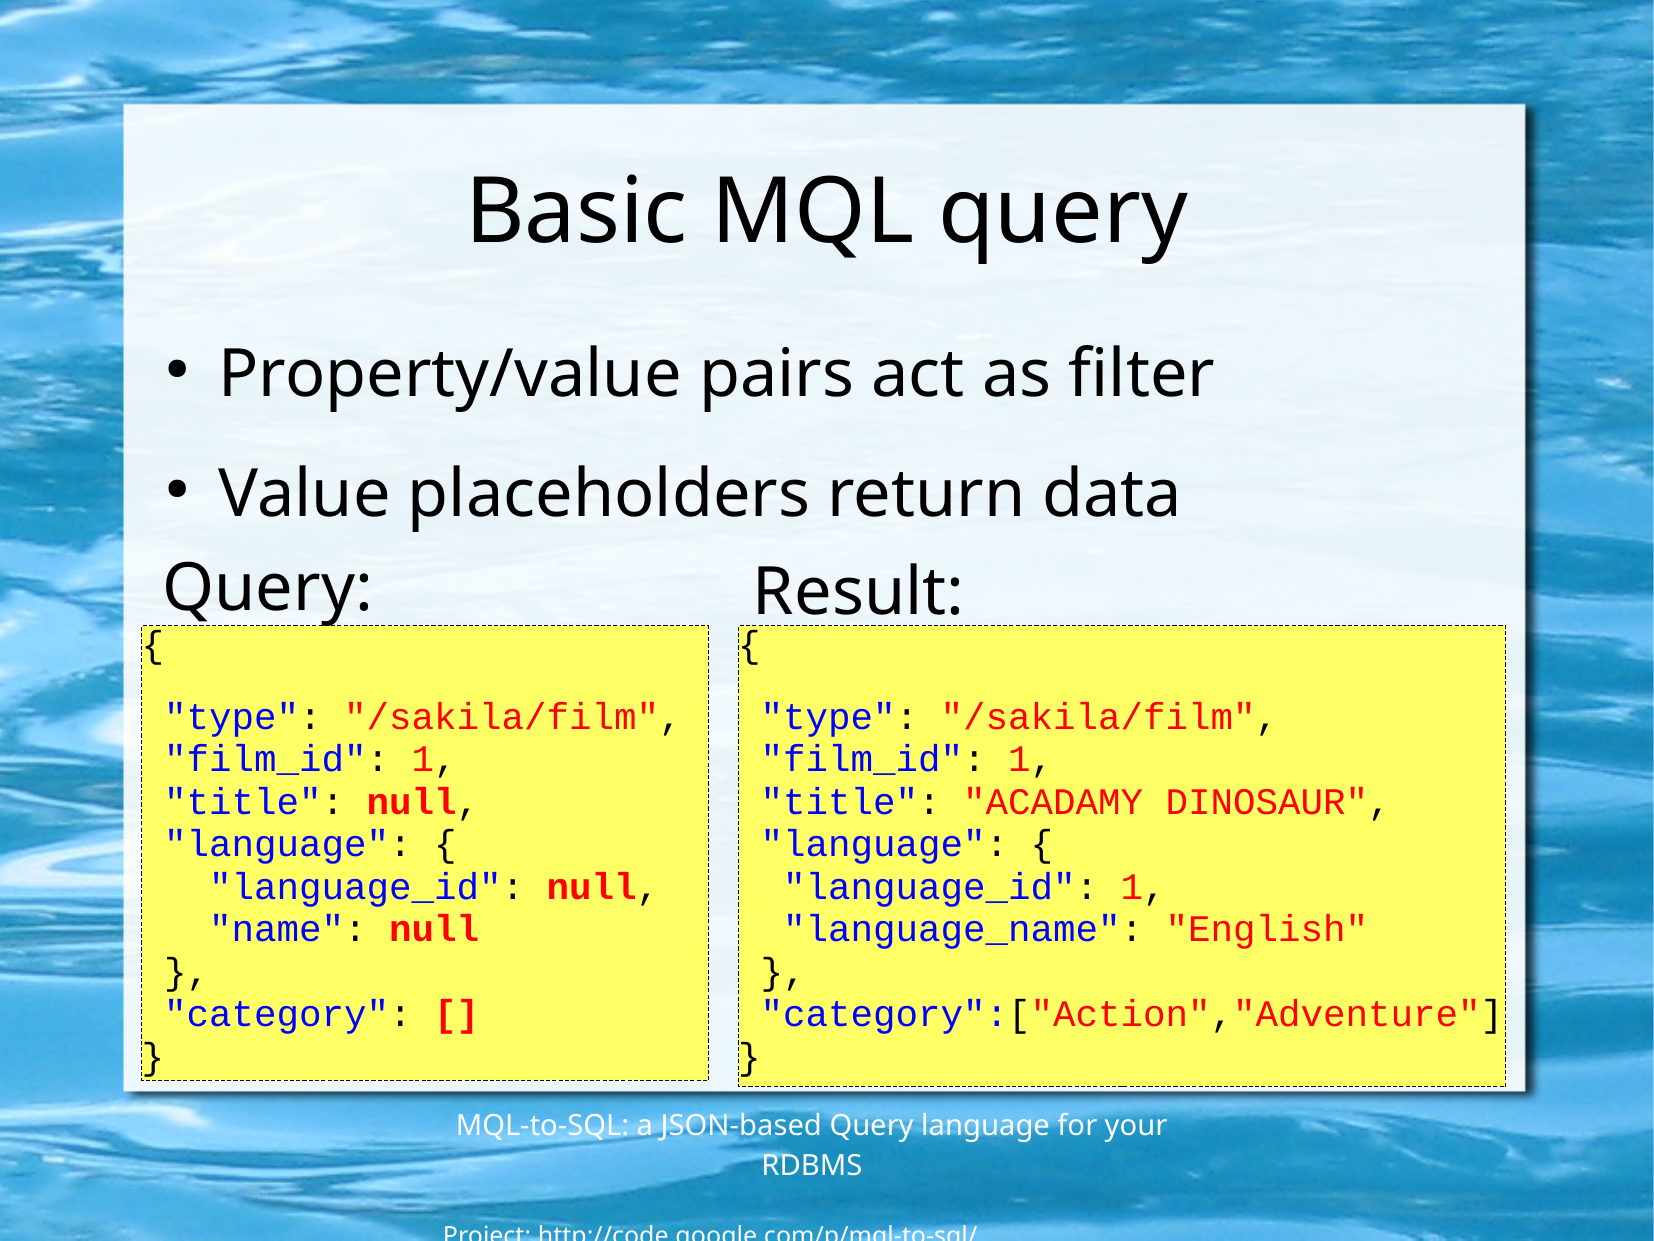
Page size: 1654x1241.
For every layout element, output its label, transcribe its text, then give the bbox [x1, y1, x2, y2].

picture [541, 1232, 548, 1241]
picture [780, 1232, 787, 1241]
picture [852, 1232, 859, 1241]
picture [950, 1232, 957, 1241]
picture [795, 1232, 802, 1241]
picture [725, 1232, 732, 1241]
picture [710, 1232, 717, 1241]
picture [861, 1232, 867, 1241]
picture [679, 1232, 686, 1241]
picture [575, 1232, 583, 1241]
list { "type": "/sakila/film", "film_id": 1, "title": null, "language": { "language_id": null, "name": null }, "category": [] } [141, 625, 709, 1081]
list Property/value pairs act as filter Value placeholders return data [147, 324, 1506, 526]
text_box Result: [738, 535, 1300, 629]
picture [876, 1232, 883, 1241]
picture [447, 1228, 454, 1235]
picture [914, 1232, 921, 1241]
picture [827, 1232, 835, 1241]
title Basic MQL query [147, 118, 1506, 296]
picture [628, 1232, 635, 1241]
picture [694, 1232, 701, 1241]
picture [471, 1232, 478, 1241]
picture [643, 1232, 650, 1241]
picture [804, 1232, 810, 1241]
text_box Query: [147, 531, 709, 625]
list { "type": "/sakila/film", "film_id": 1, "title": "ACADAMY DINOSAUR", "language": { "language_id": 1, "language_name": "English" }, "category":["Action","Adventure"] } [738, 625, 1506, 1087]
picture [0, 0, 1654, 1241]
